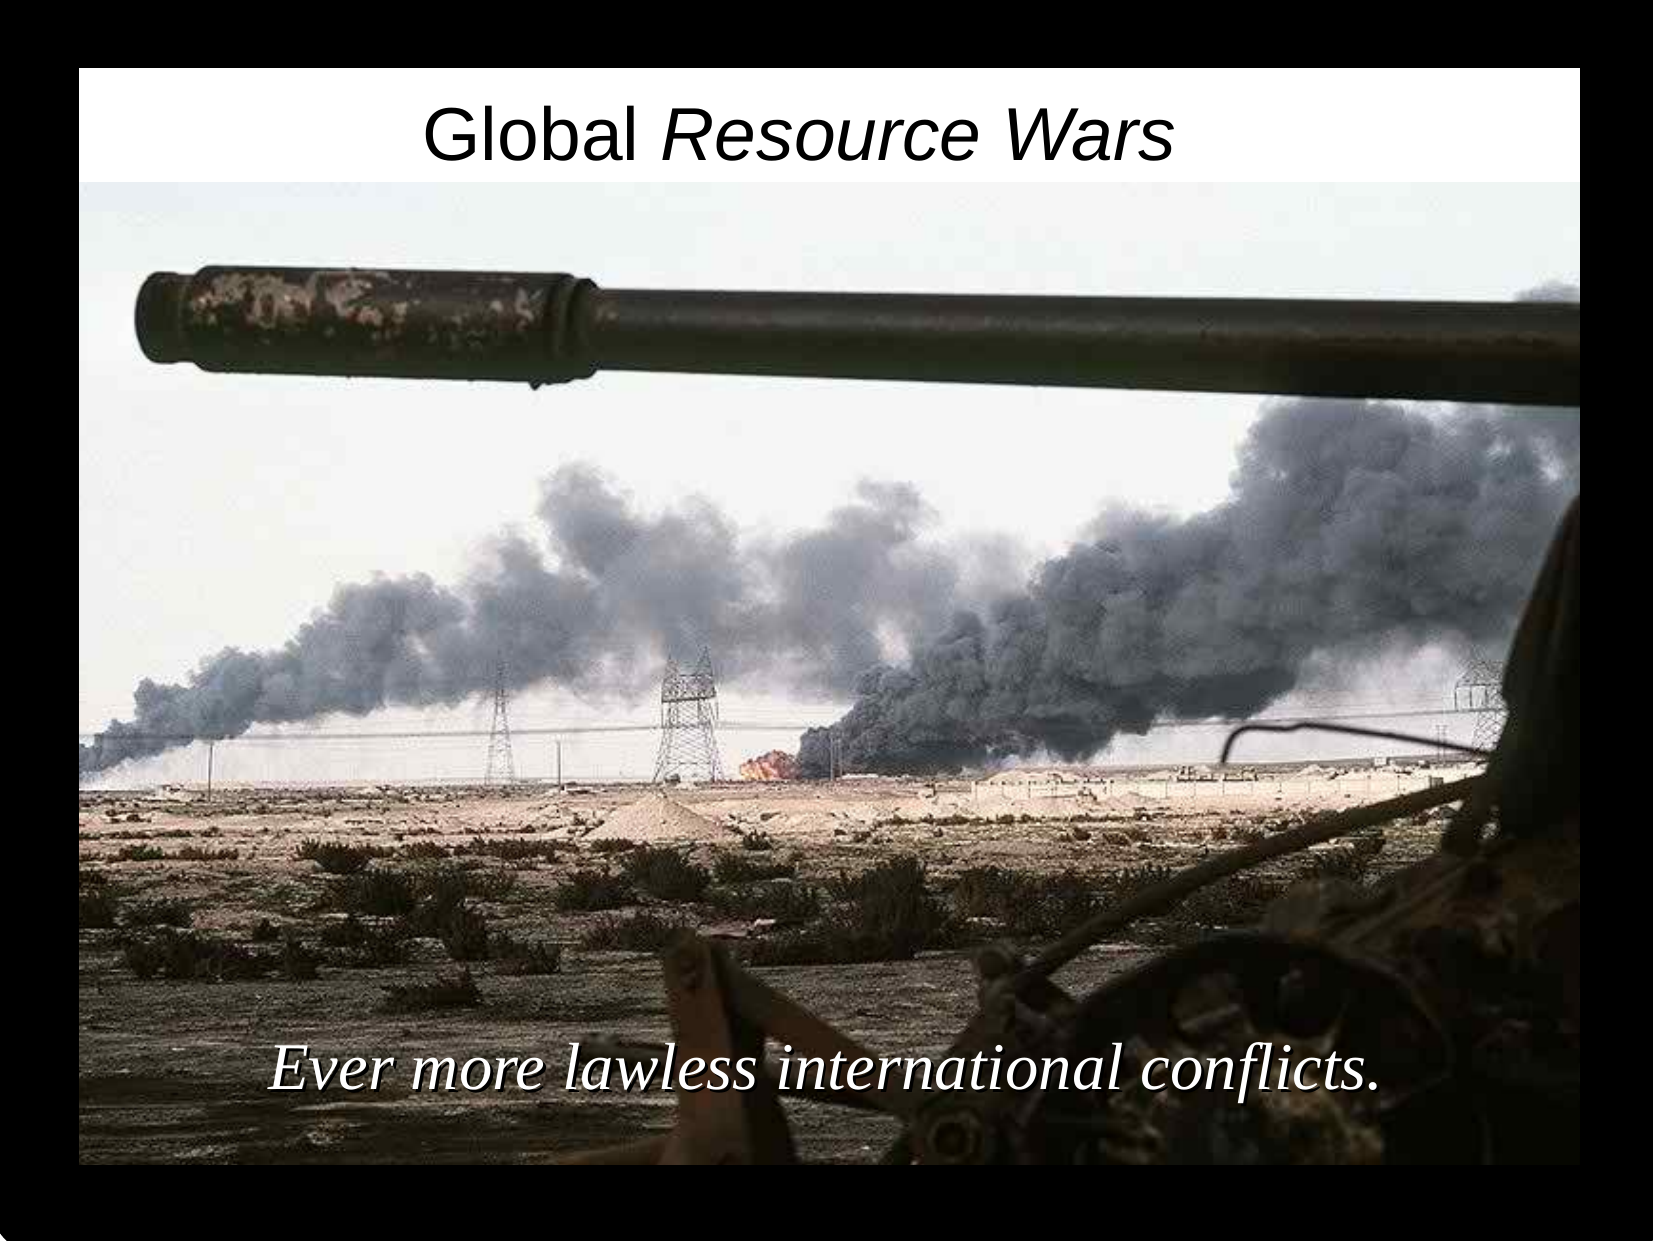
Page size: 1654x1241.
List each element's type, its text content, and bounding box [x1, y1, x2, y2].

text_box Global Resource Wars [187, 82, 1412, 186]
picture [79, 182, 1580, 1165]
text_box Ever more lawless international conflicts. [85, 968, 1569, 1170]
